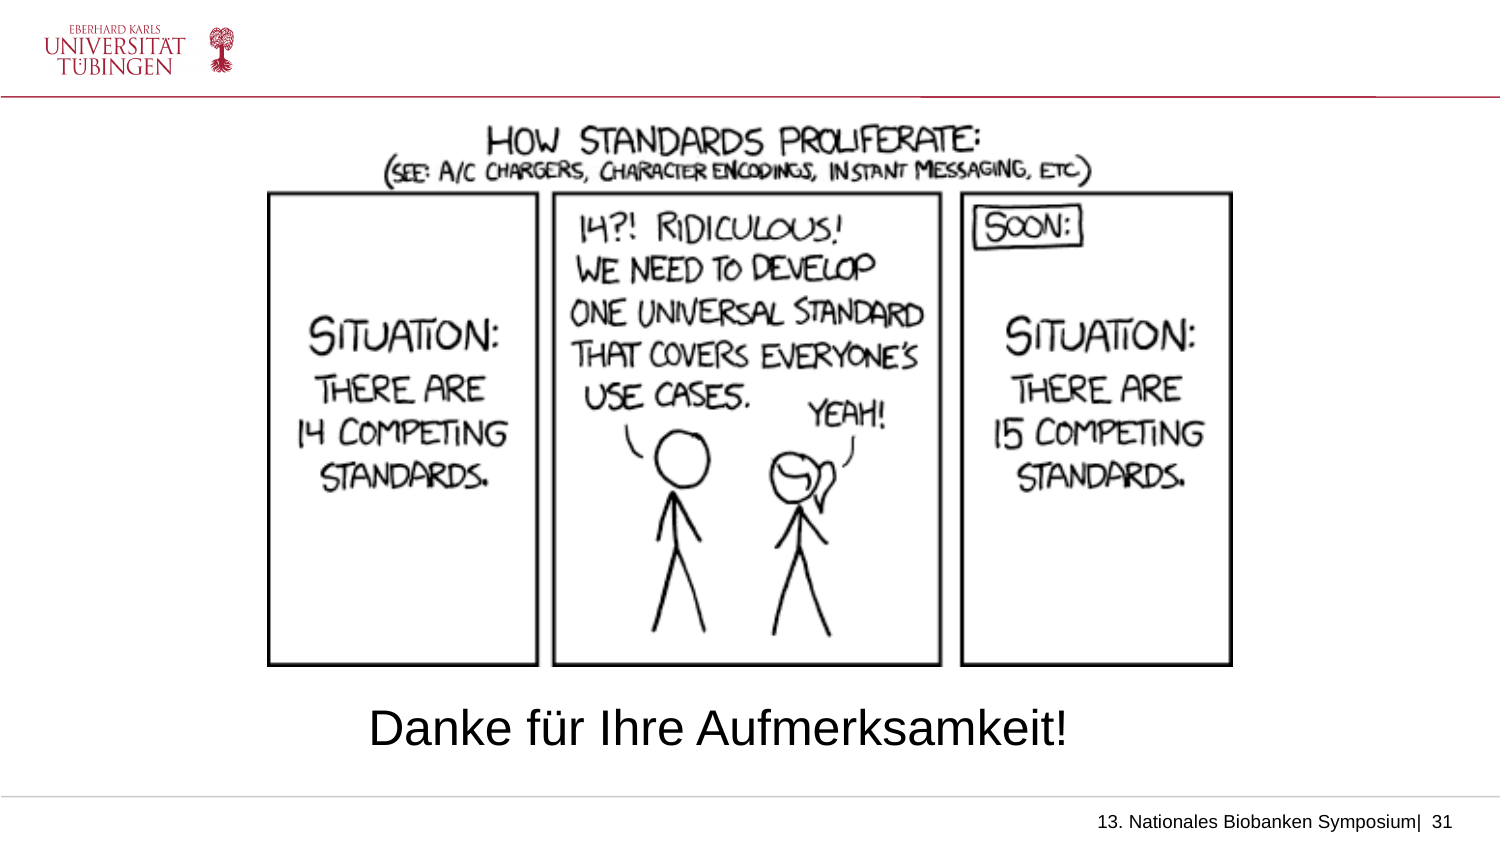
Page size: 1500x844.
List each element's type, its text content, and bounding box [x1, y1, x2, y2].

picture [44, 25, 234, 75]
picture [267, 120, 1233, 667]
title Danke für Ihre Aufmerksamkeit! [353, 680, 1147, 766]
